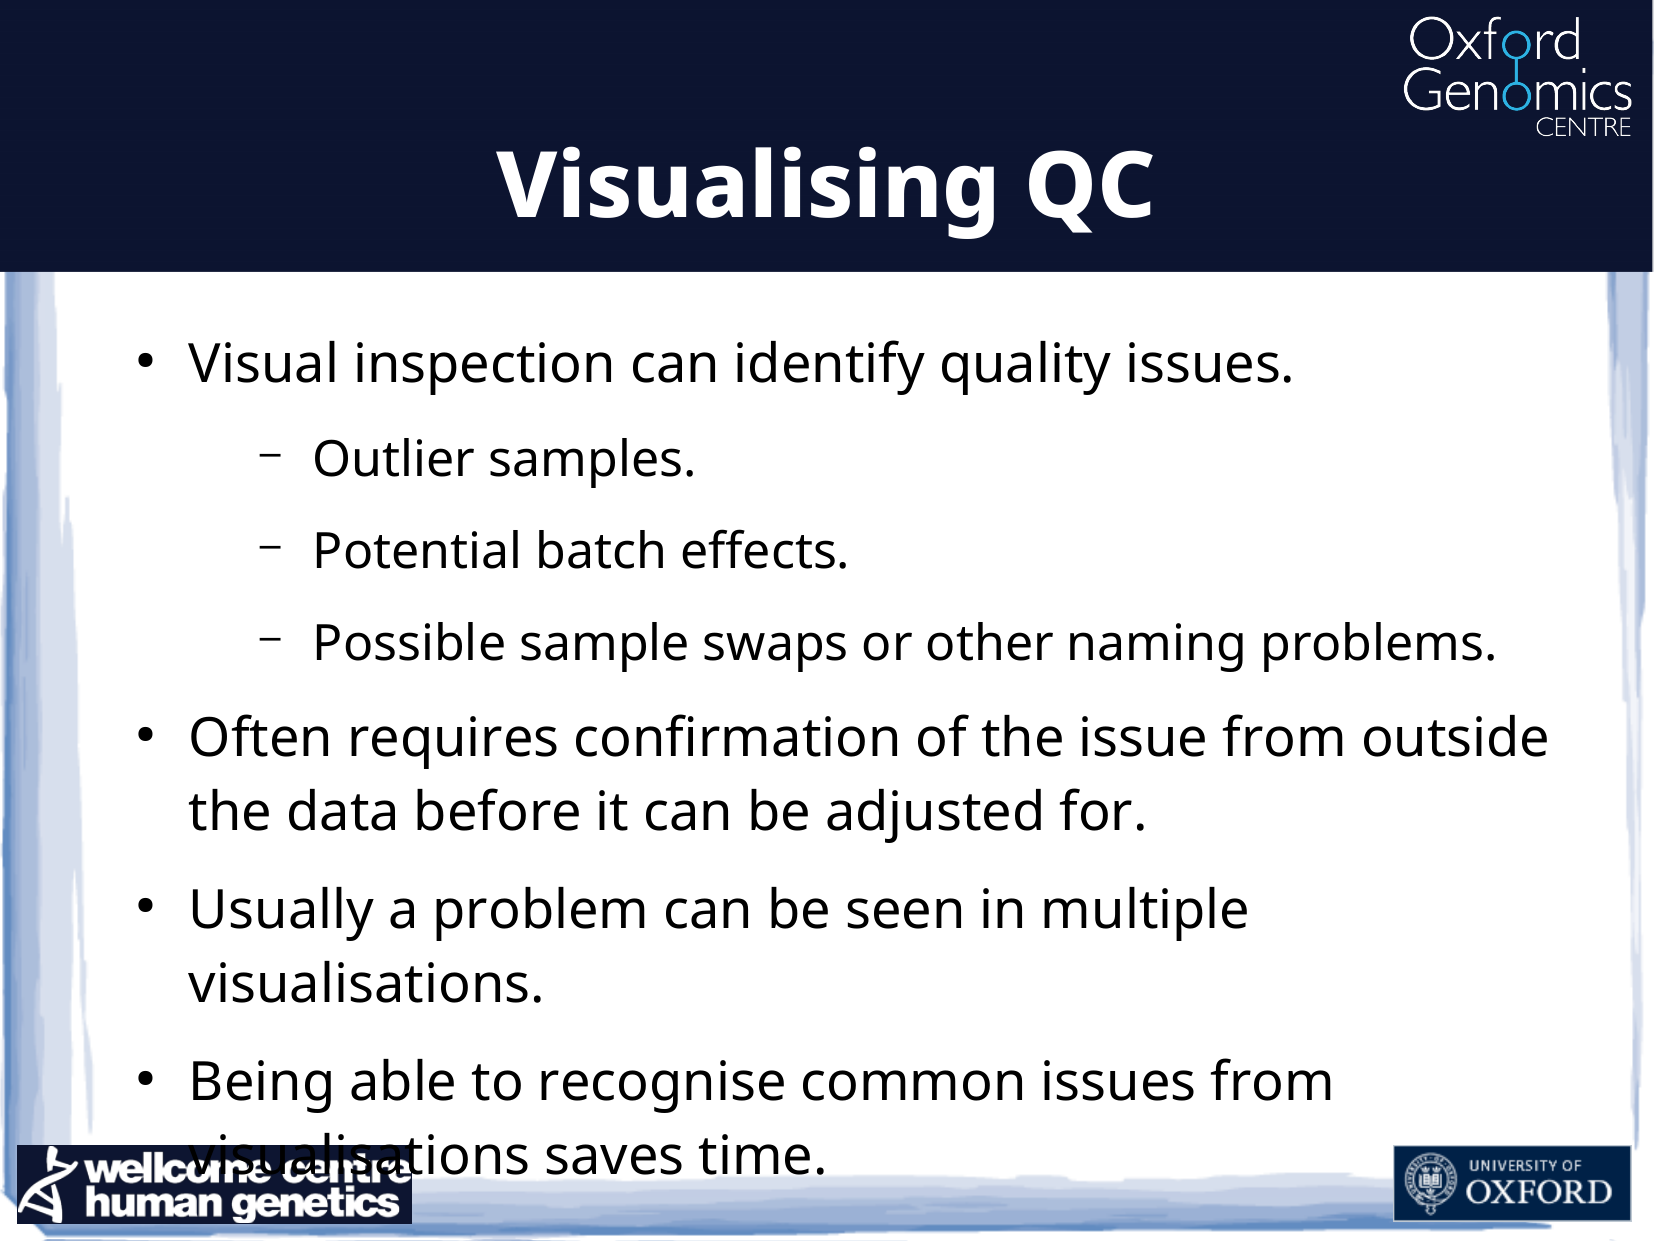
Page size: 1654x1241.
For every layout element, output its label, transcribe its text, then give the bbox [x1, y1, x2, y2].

title Visualising QC [82, 78, 1571, 287]
picture [0, 0, 1654, 1241]
list Visual inspection can identify quality issues. Outlier samples. Potential batch effects. Possible sample swaps or other naming problems. Often requires confirmation of the issue from outside the data before it can be adjusted for. Usually a problem can be seen in multiple visualisations. Being able to recognise common issues from visualisations saves time. [118, 324, 1571, 1049]
